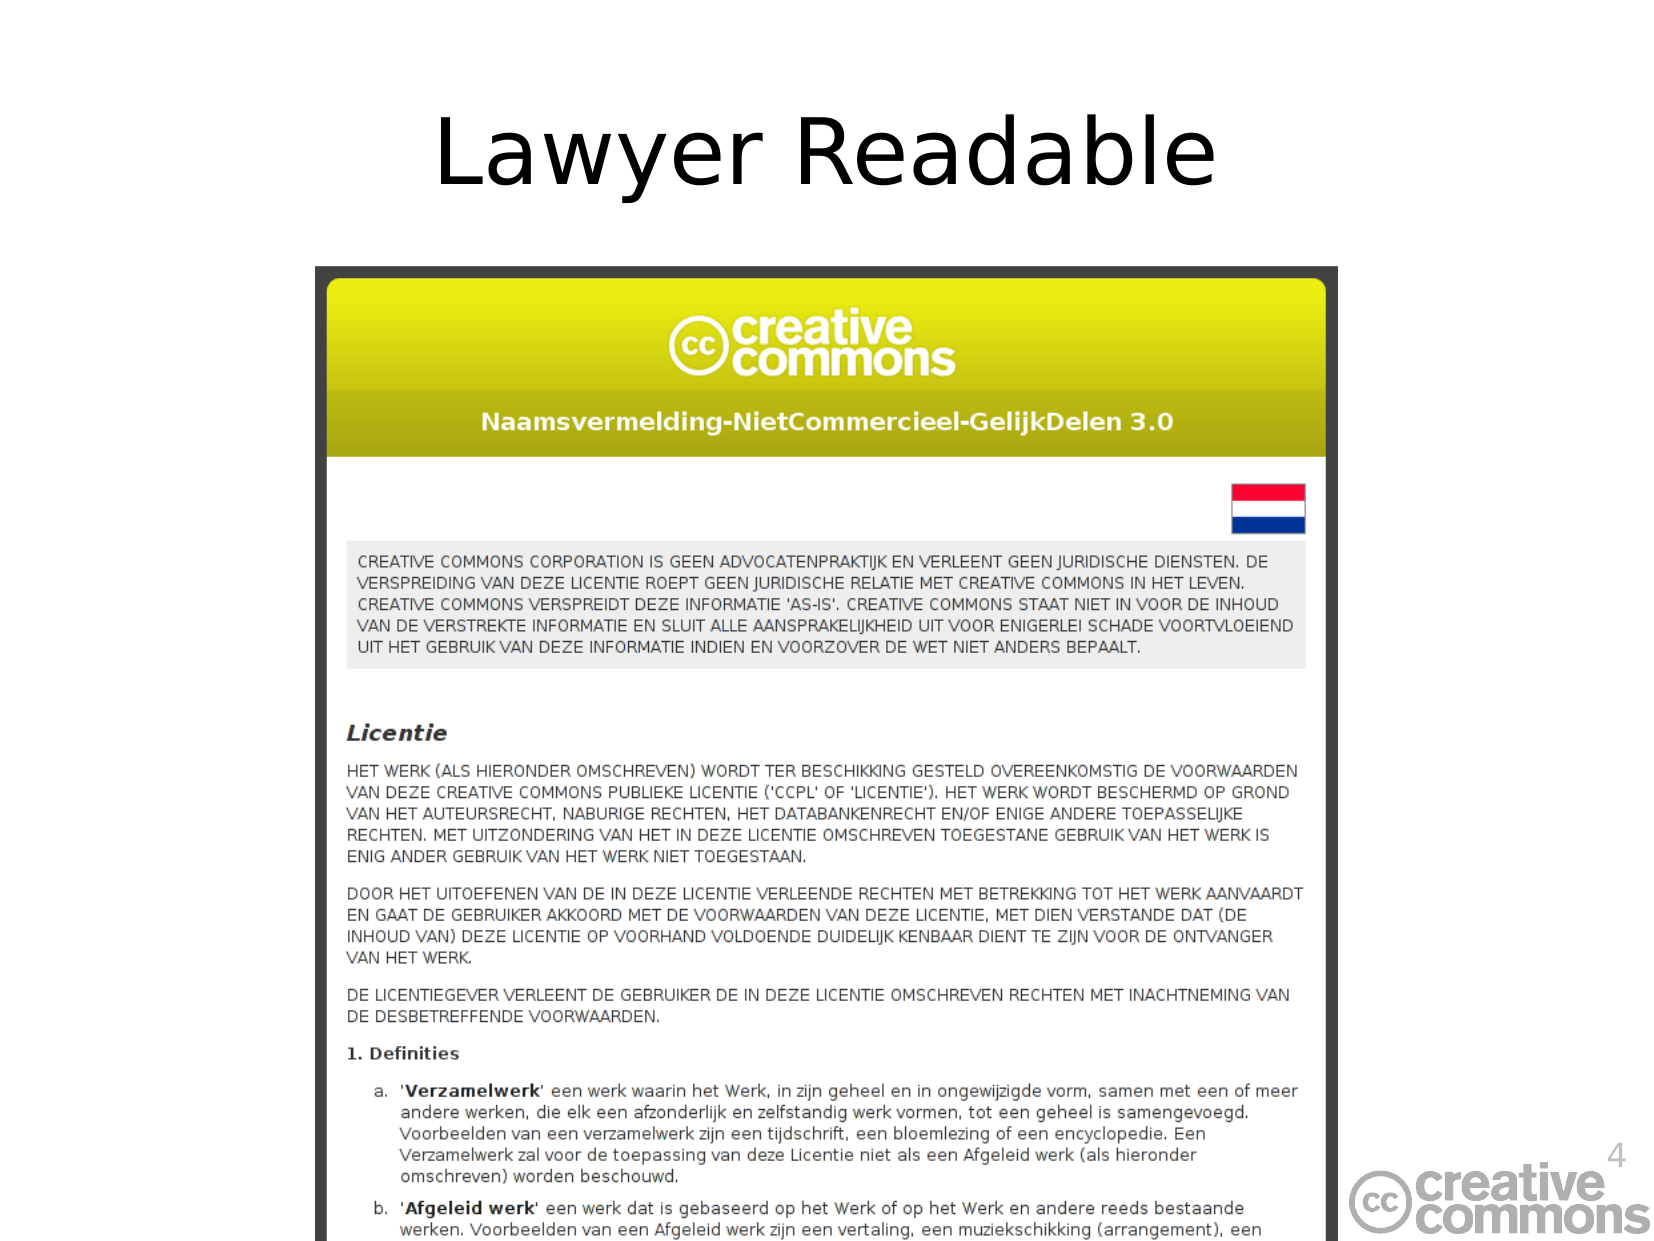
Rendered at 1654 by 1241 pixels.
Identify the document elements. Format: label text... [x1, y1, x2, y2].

title Lawyer Readable [82, 49, 1571, 257]
picture [315, 265, 1338, 1241]
picture [1349, 1162, 1650, 1234]
